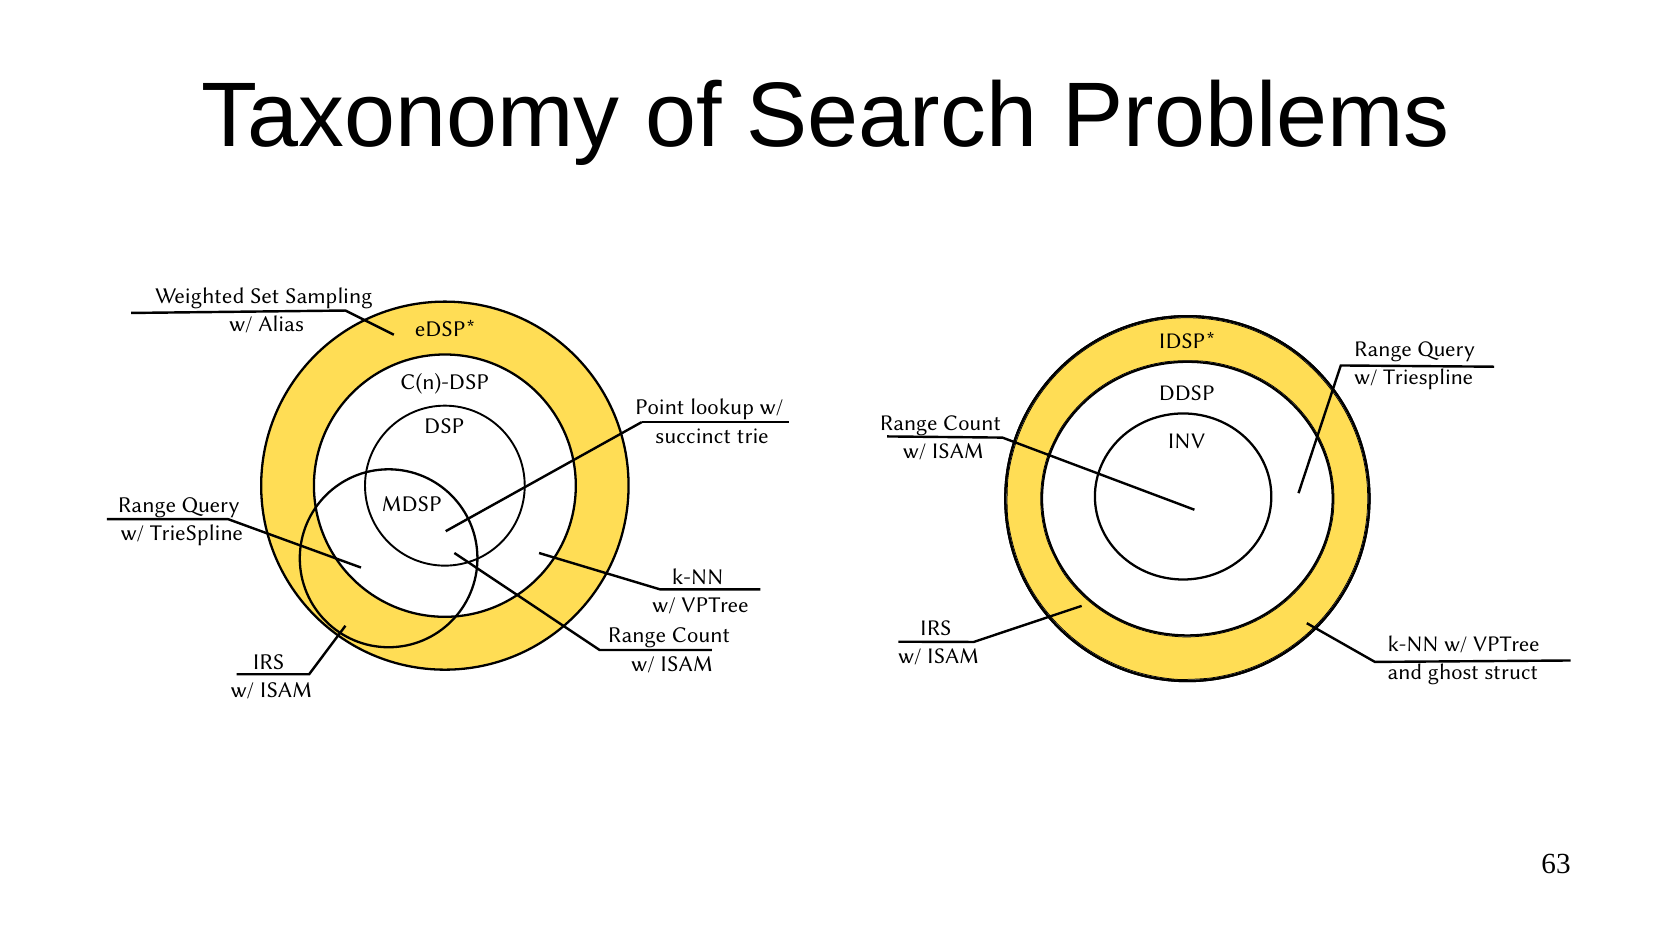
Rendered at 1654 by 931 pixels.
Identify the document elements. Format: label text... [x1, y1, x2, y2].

picture [845, 290, 1572, 685]
title Taxonomy of Search Problems [82, 37, 1571, 193]
picture [82, 275, 809, 700]
